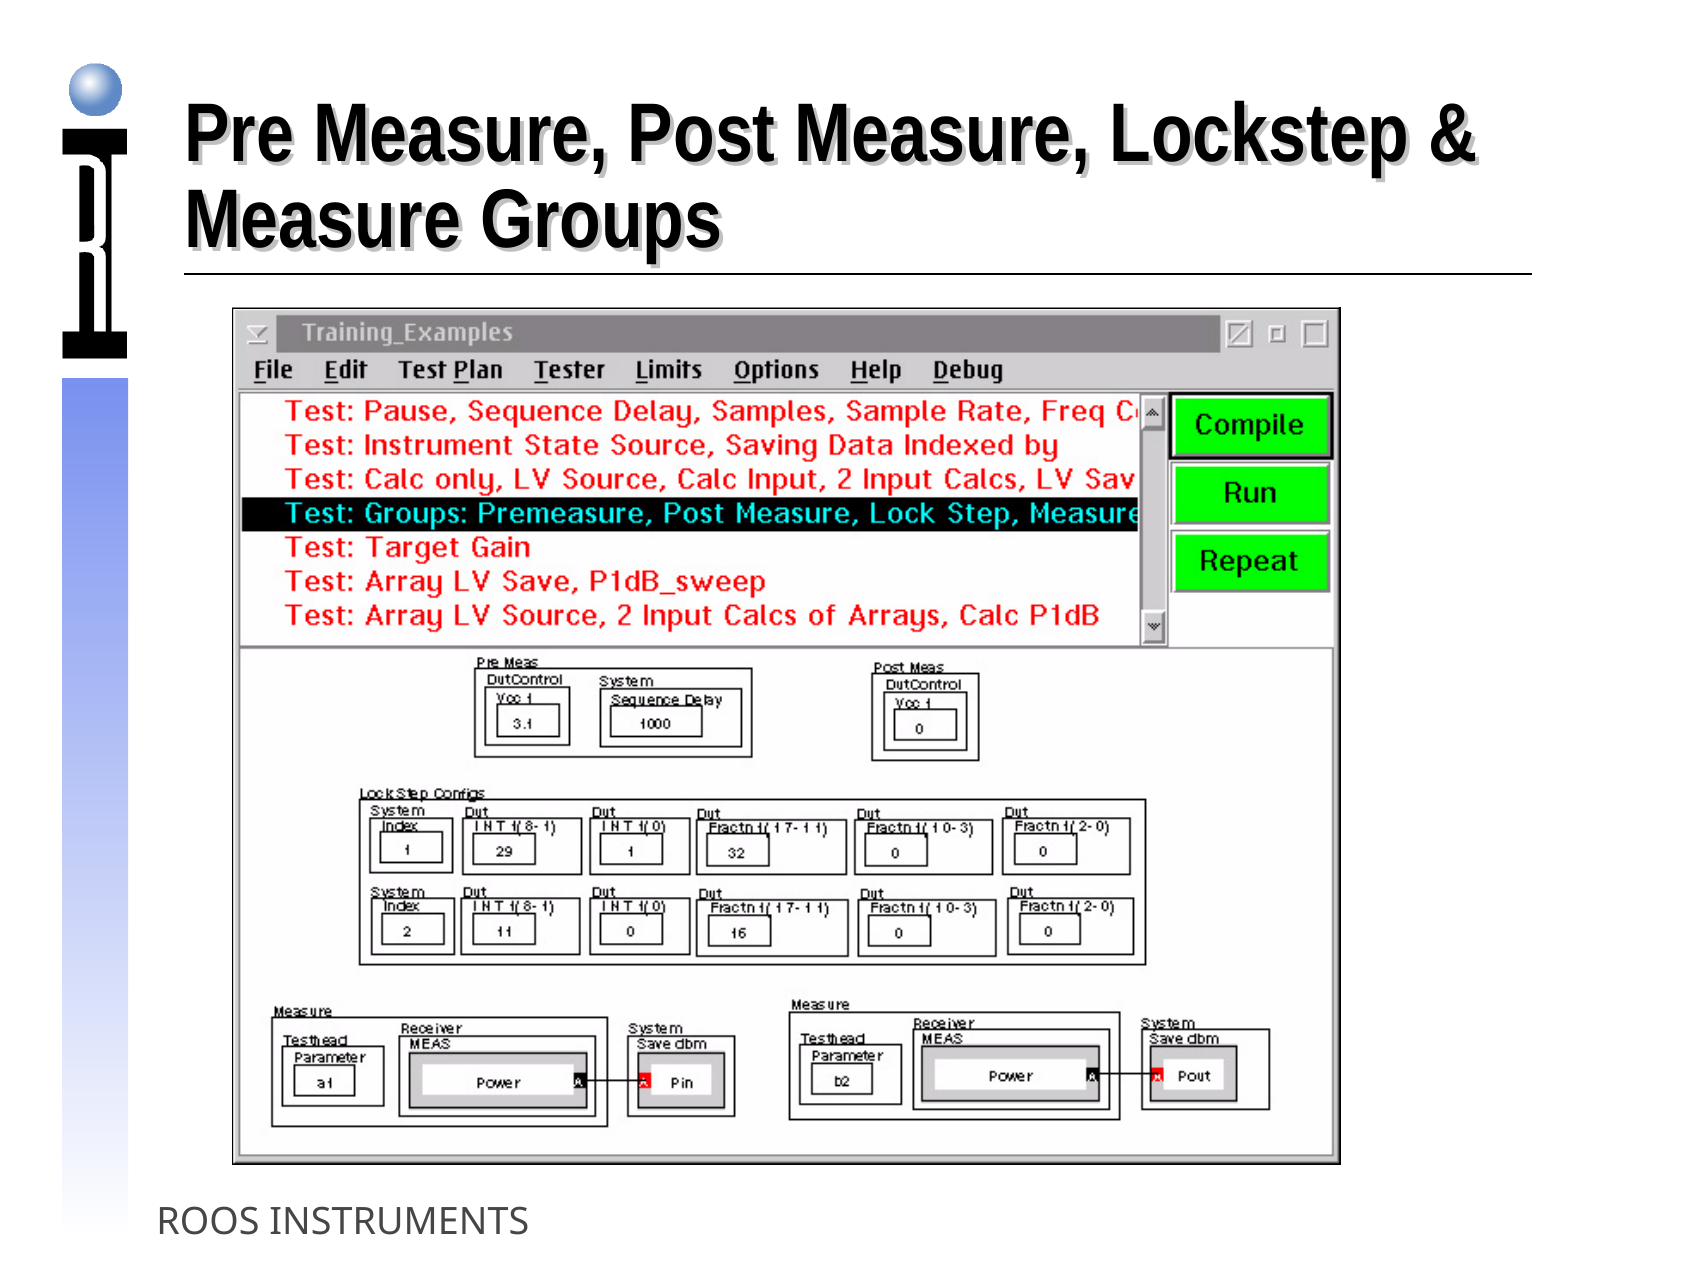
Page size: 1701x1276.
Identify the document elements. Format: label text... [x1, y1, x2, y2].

text_box Pre Measure, Post Measure, Lockstep & Measure Groups [184, 92, 1539, 274]
picture [232, 307, 1341, 1165]
